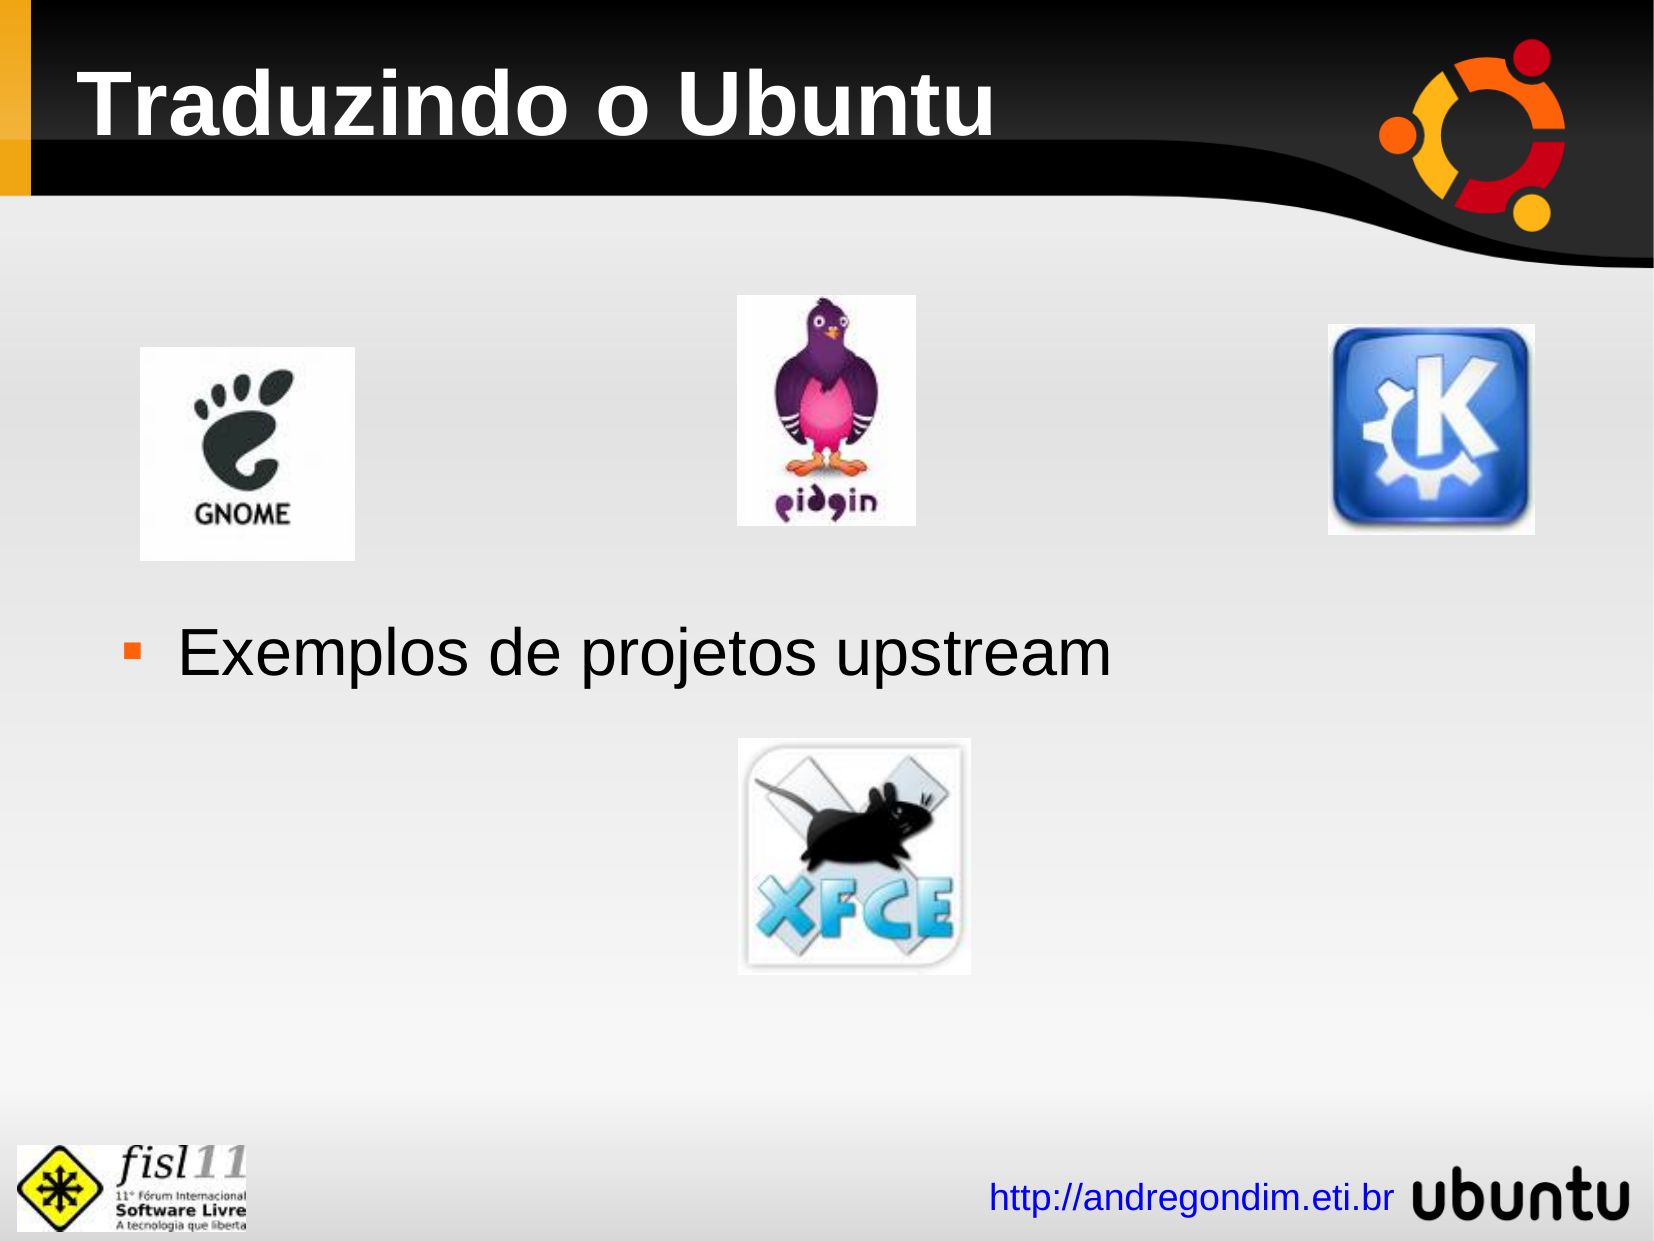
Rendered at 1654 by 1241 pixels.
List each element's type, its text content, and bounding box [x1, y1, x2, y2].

list Exemplos de projetos upstream [106, 615, 1152, 739]
title Traduzindo o Ubuntu [76, 0, 1565, 208]
picture [0, 0, 1654, 1241]
